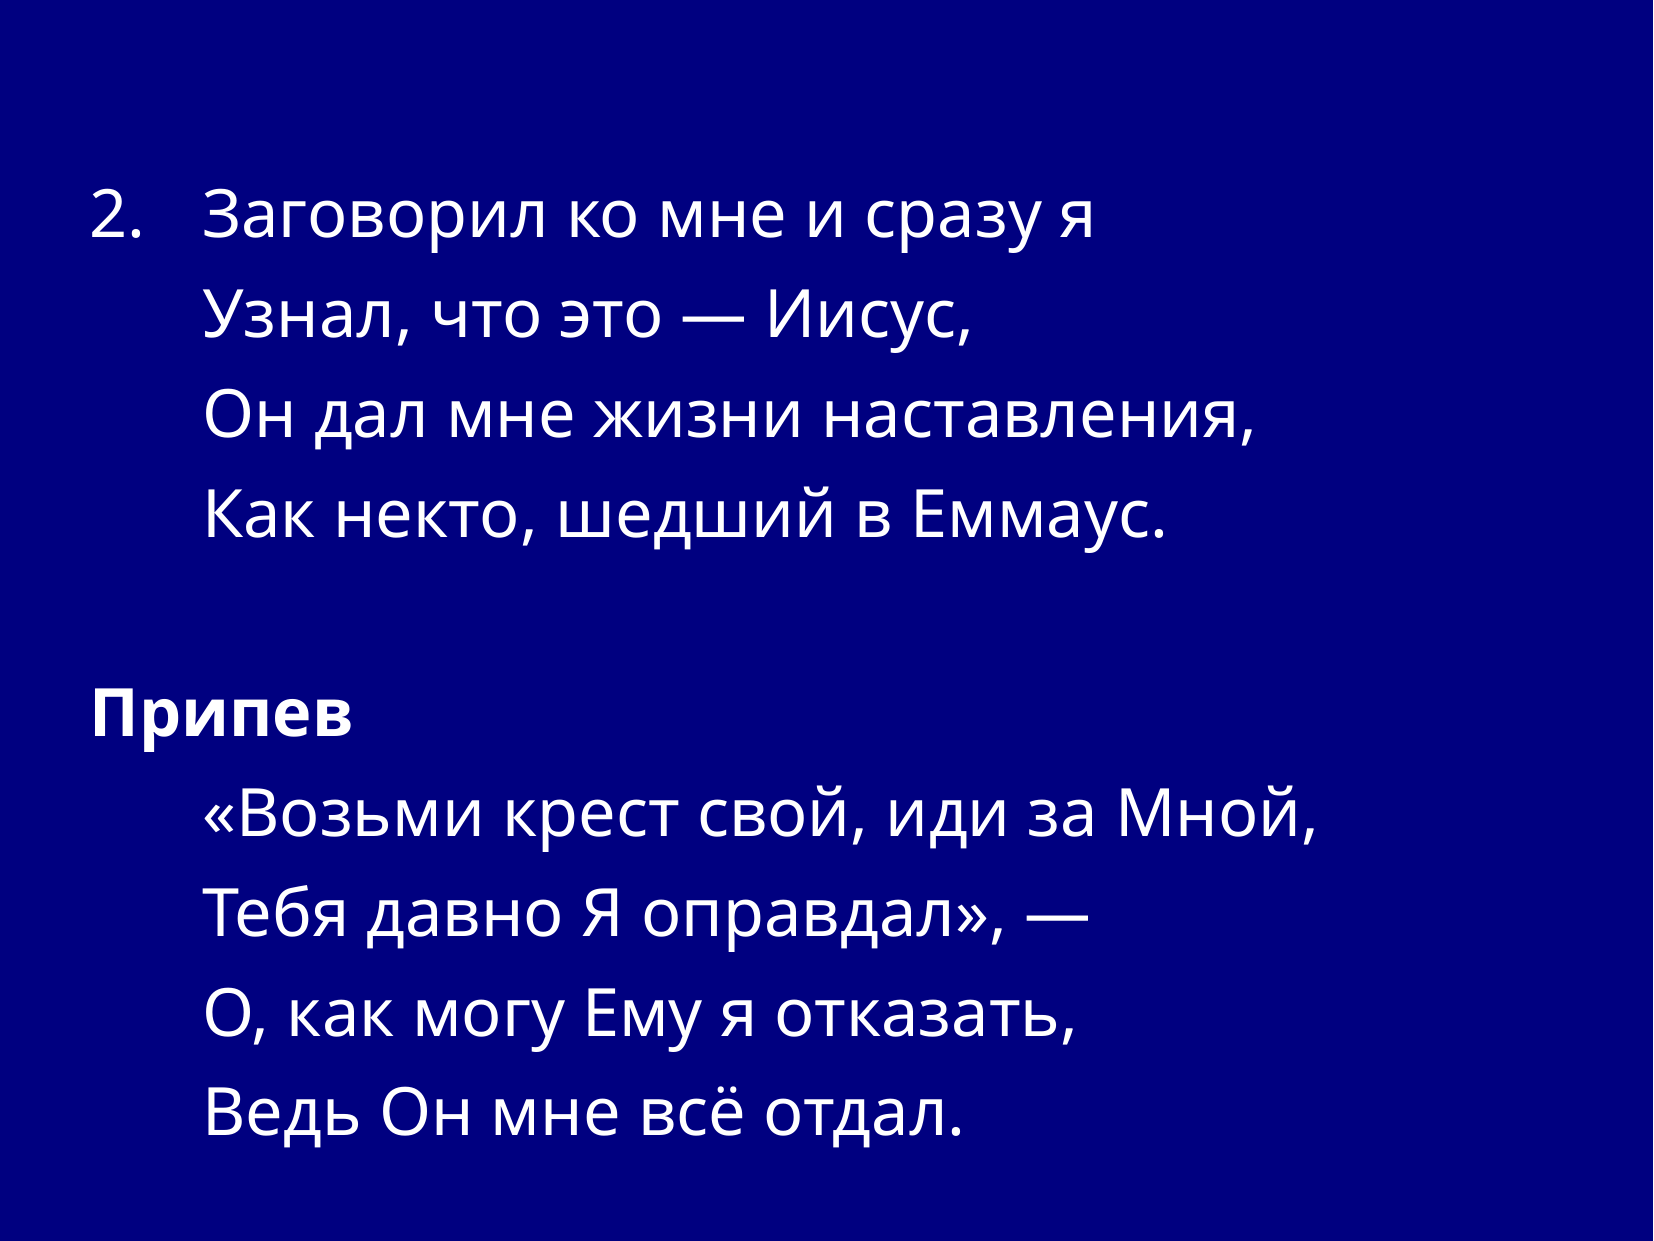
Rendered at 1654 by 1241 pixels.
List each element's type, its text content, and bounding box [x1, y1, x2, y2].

text_box 2. Заговорил ко мне и сразу я Узнал, что это ― Иисус, Он дал мне жизни наставления, Как некто, шедший в Еммаус. Припев «Возьми крест свой, иди за Мной, Тебя давно Я оправдал», ― О, как могу Ему я отказать, Ведь Он мне всё отдал. [75, 150, 1576, 1163]
